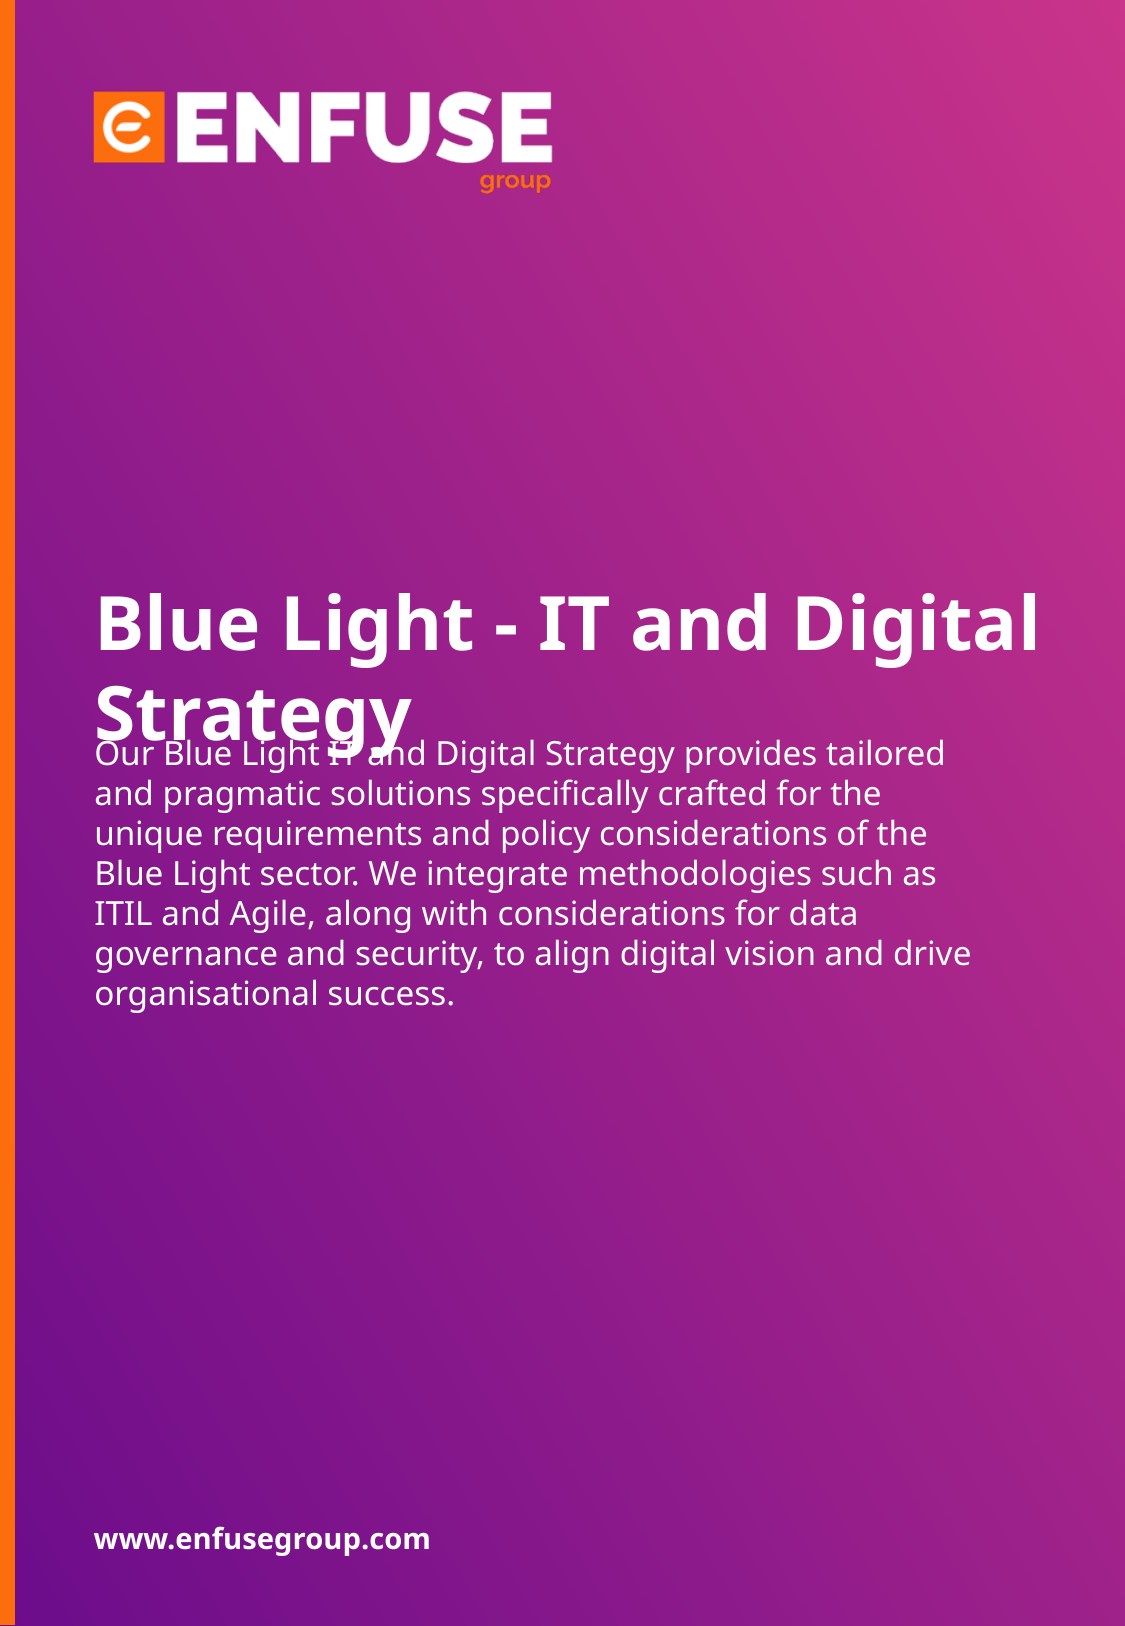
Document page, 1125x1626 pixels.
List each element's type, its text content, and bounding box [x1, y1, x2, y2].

text_box Blue Light - IT and Digital Strategy [94, 567, 1064, 694]
text_box Our Blue Light IT and Digital Strategy provides tailored and pragmatic solutions specifically crafted for the unique requirements and policy considerations of the Blue Light sector. We integrate methodologies such as ITIL and Agile, along with considerations for data governance and security, to align digital vision and drive organisational success. [94, 724, 980, 1227]
